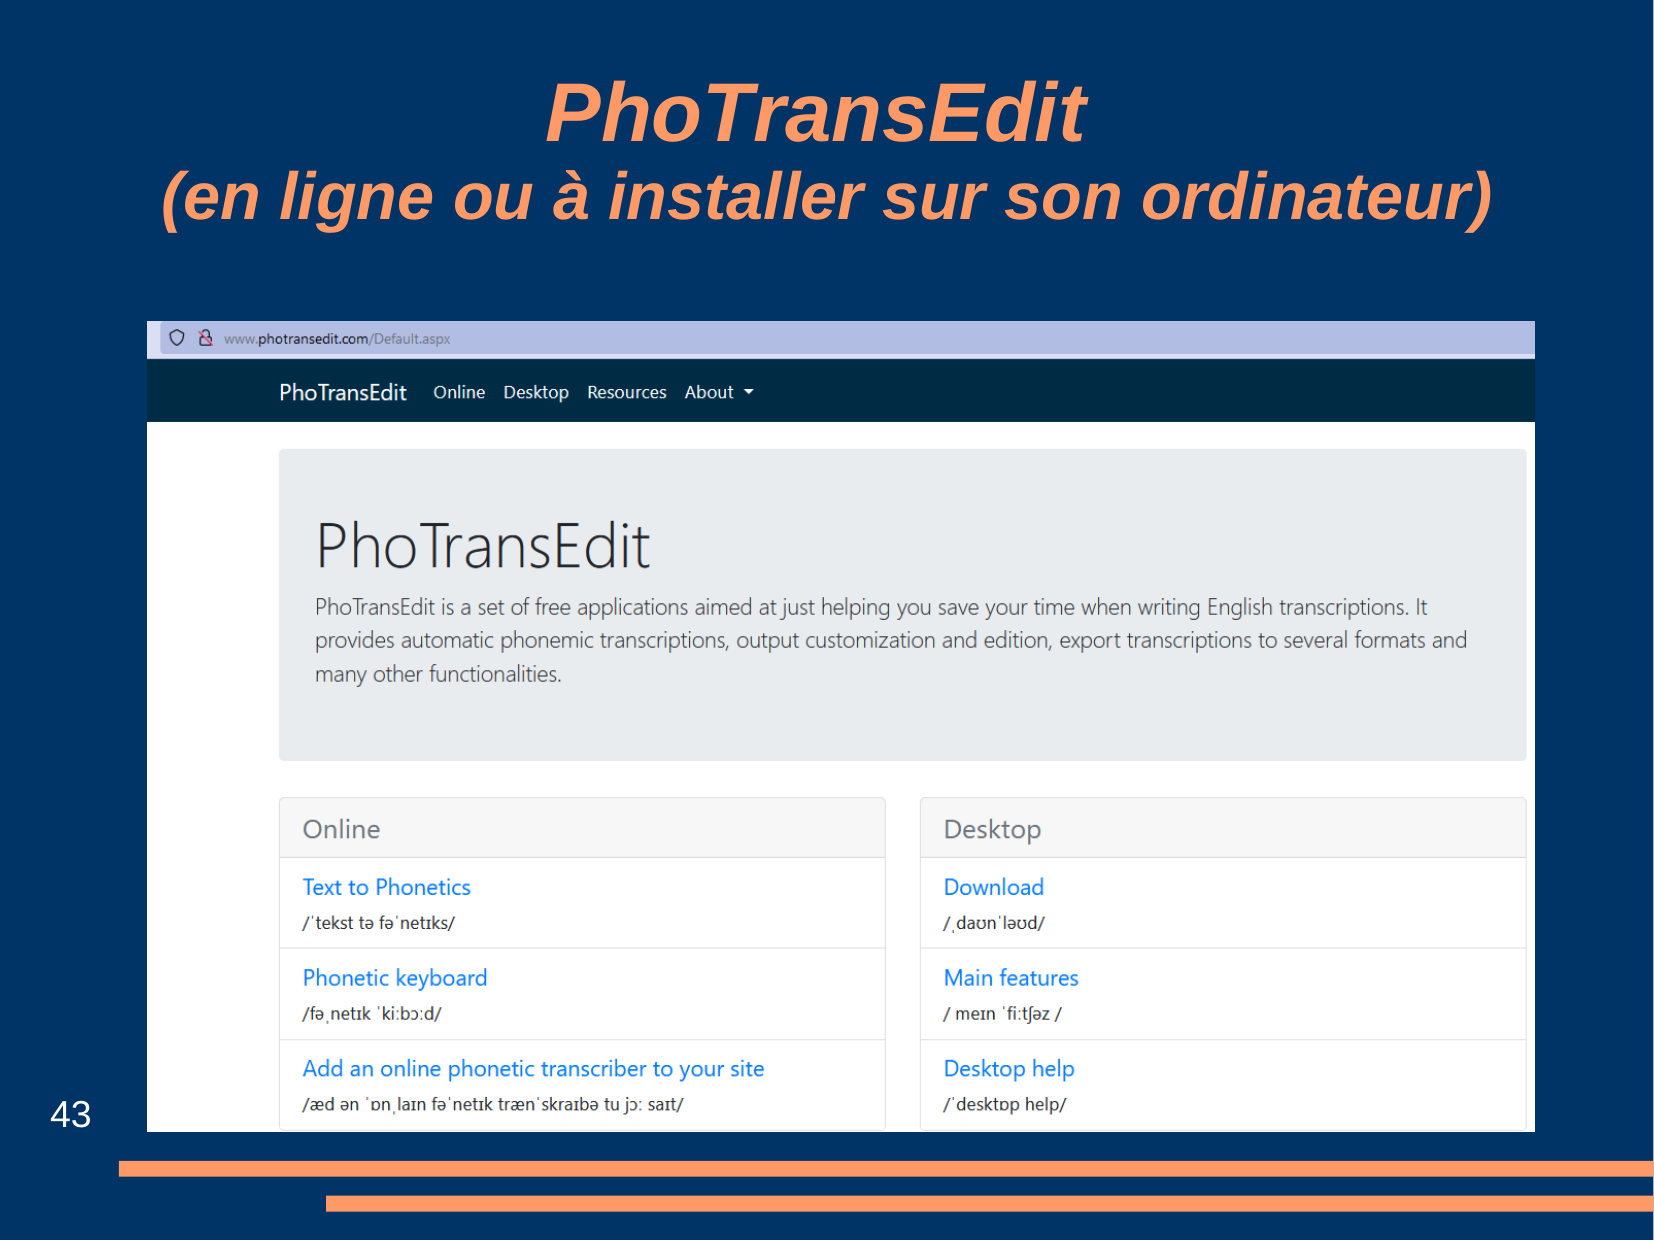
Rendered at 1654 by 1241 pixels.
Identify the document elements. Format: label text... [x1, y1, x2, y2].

title PhoTransEdit (en ligne ou à installer sur son ordinateur) [121, 46, 1534, 254]
picture [147, 321, 1535, 1132]
